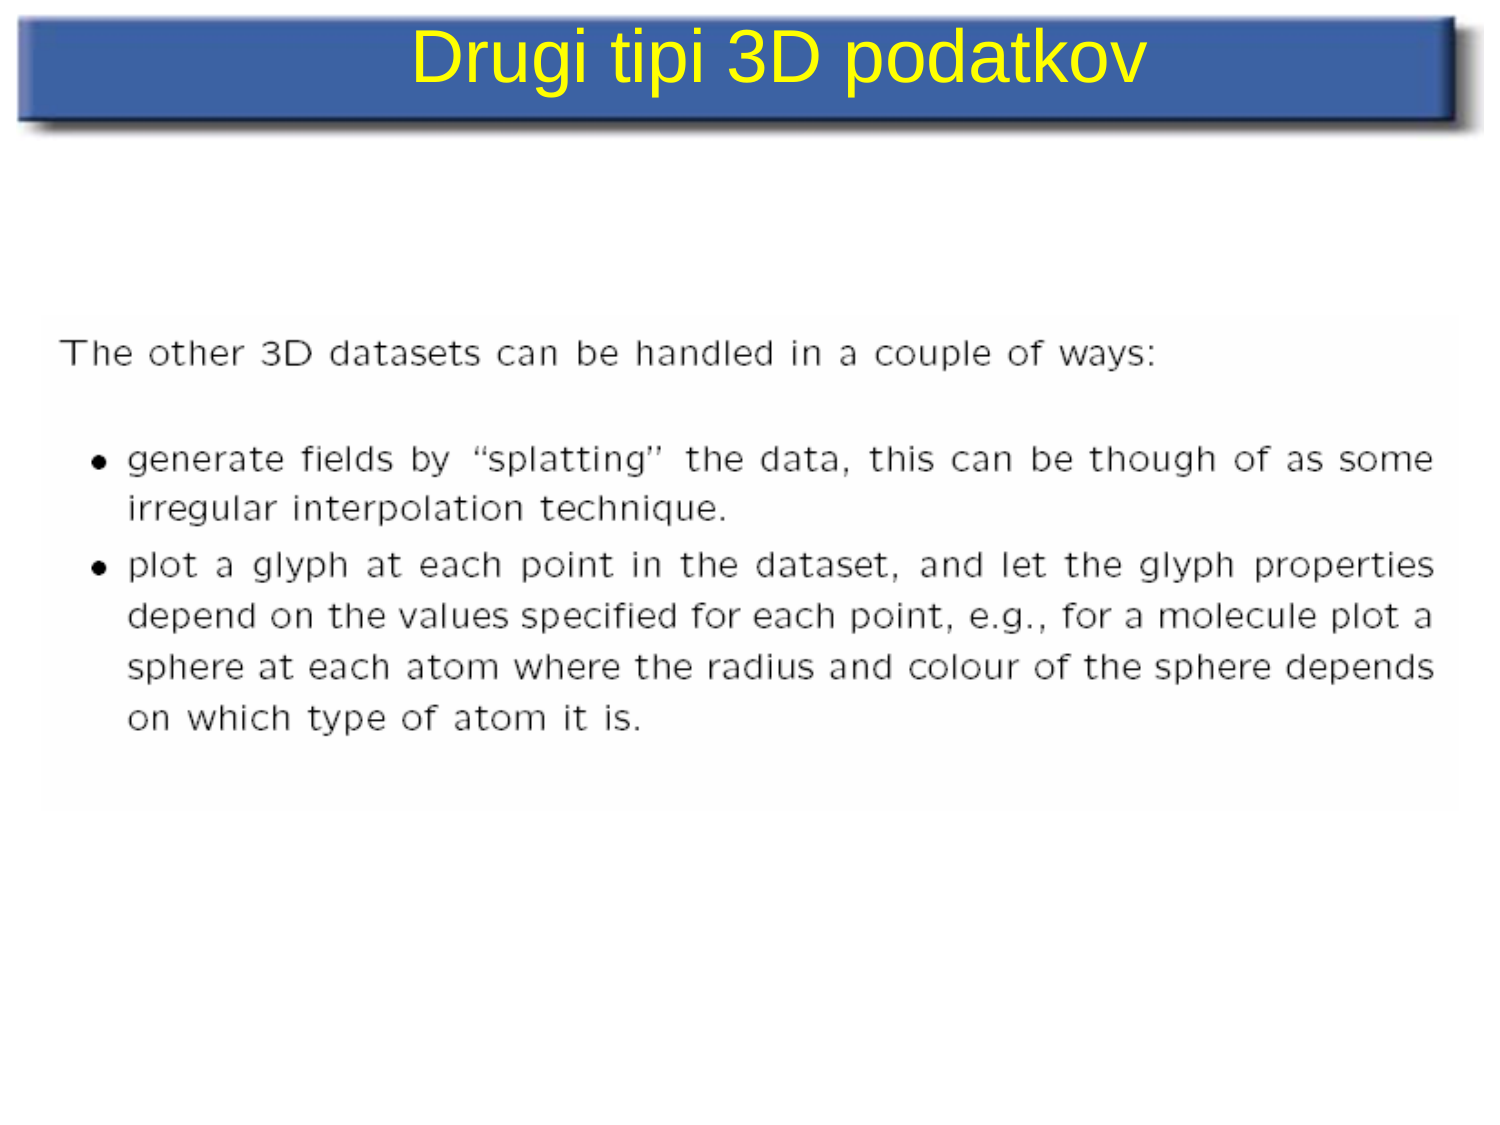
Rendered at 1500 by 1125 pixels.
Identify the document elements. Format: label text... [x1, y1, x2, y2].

picture [41, 315, 1459, 811]
picture [16, 13, 1484, 141]
text_box Drugi tipi 3D podatkov [395, 0, 1164, 106]
